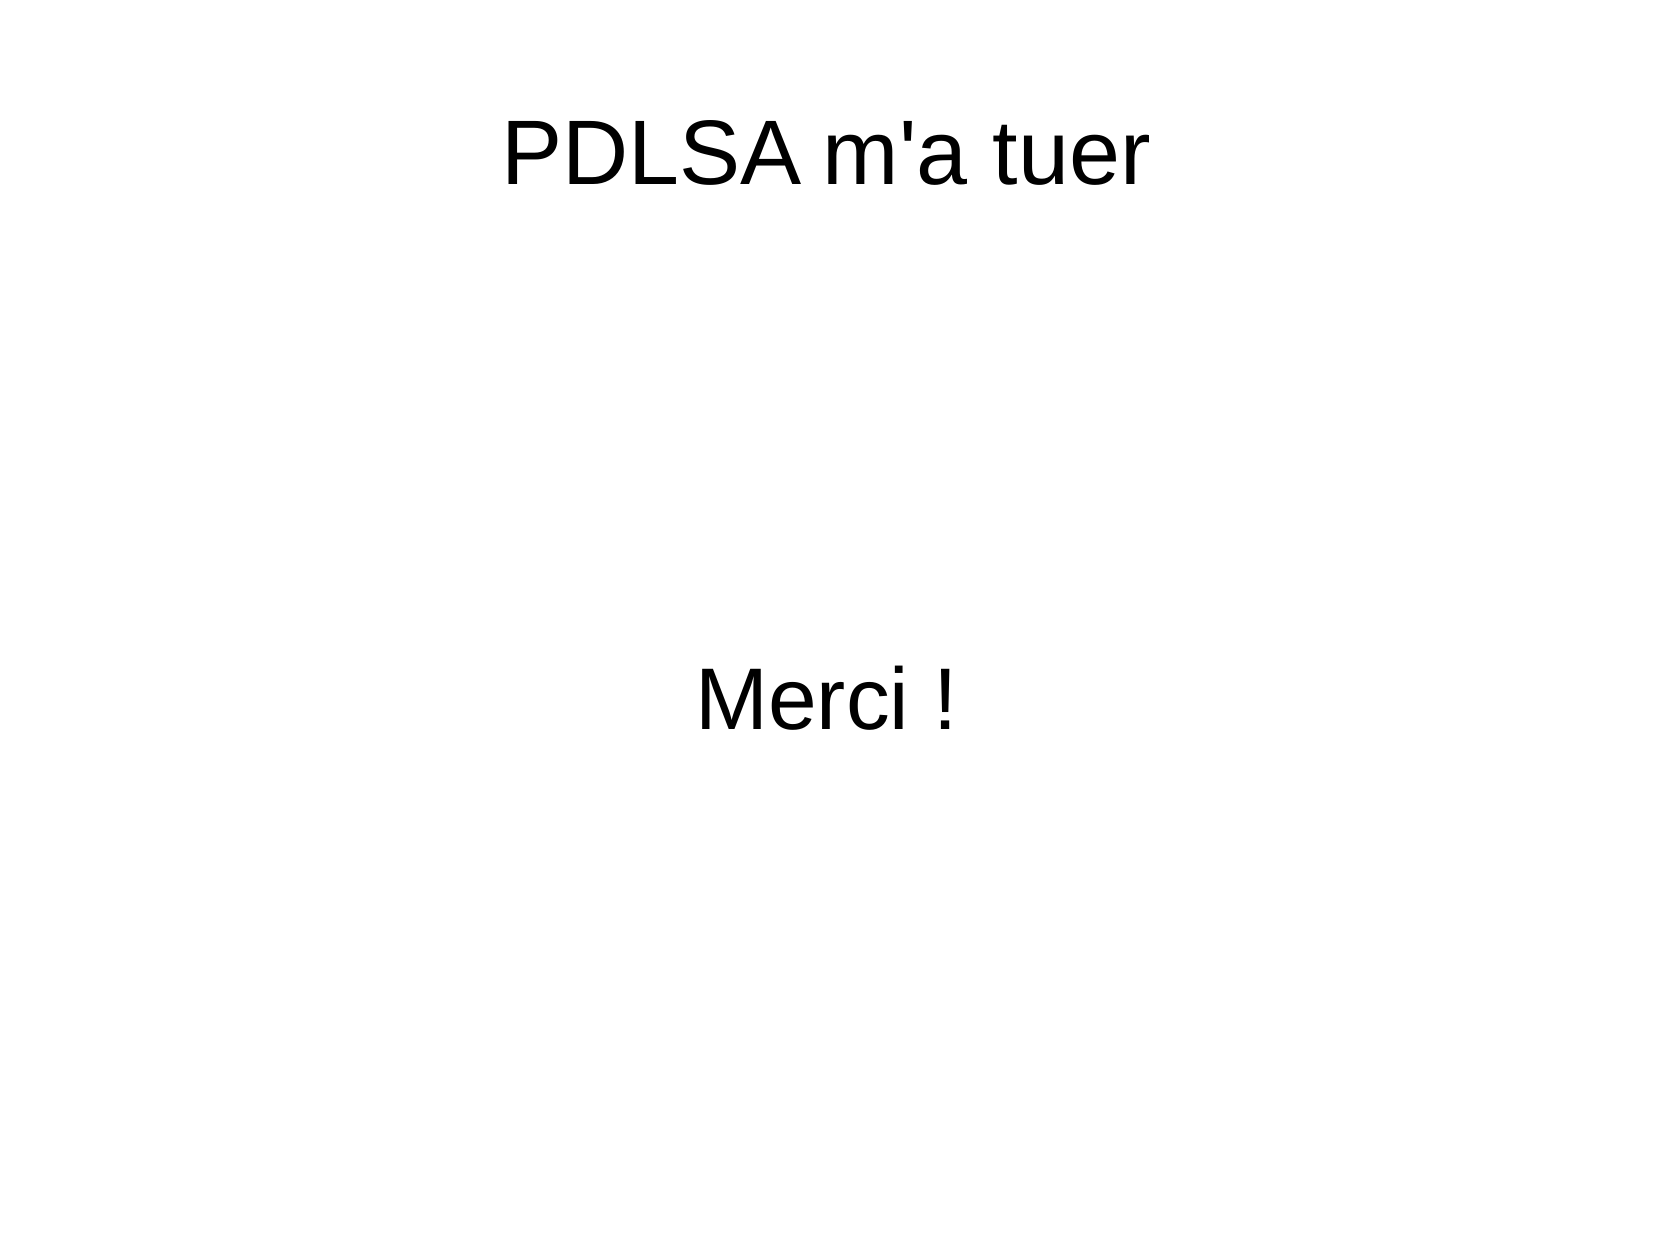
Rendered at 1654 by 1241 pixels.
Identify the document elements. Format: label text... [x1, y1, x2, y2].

title PDLSA m'a tuer [82, 56, 1571, 250]
subtitle Merci ! [82, 297, 1571, 1102]
